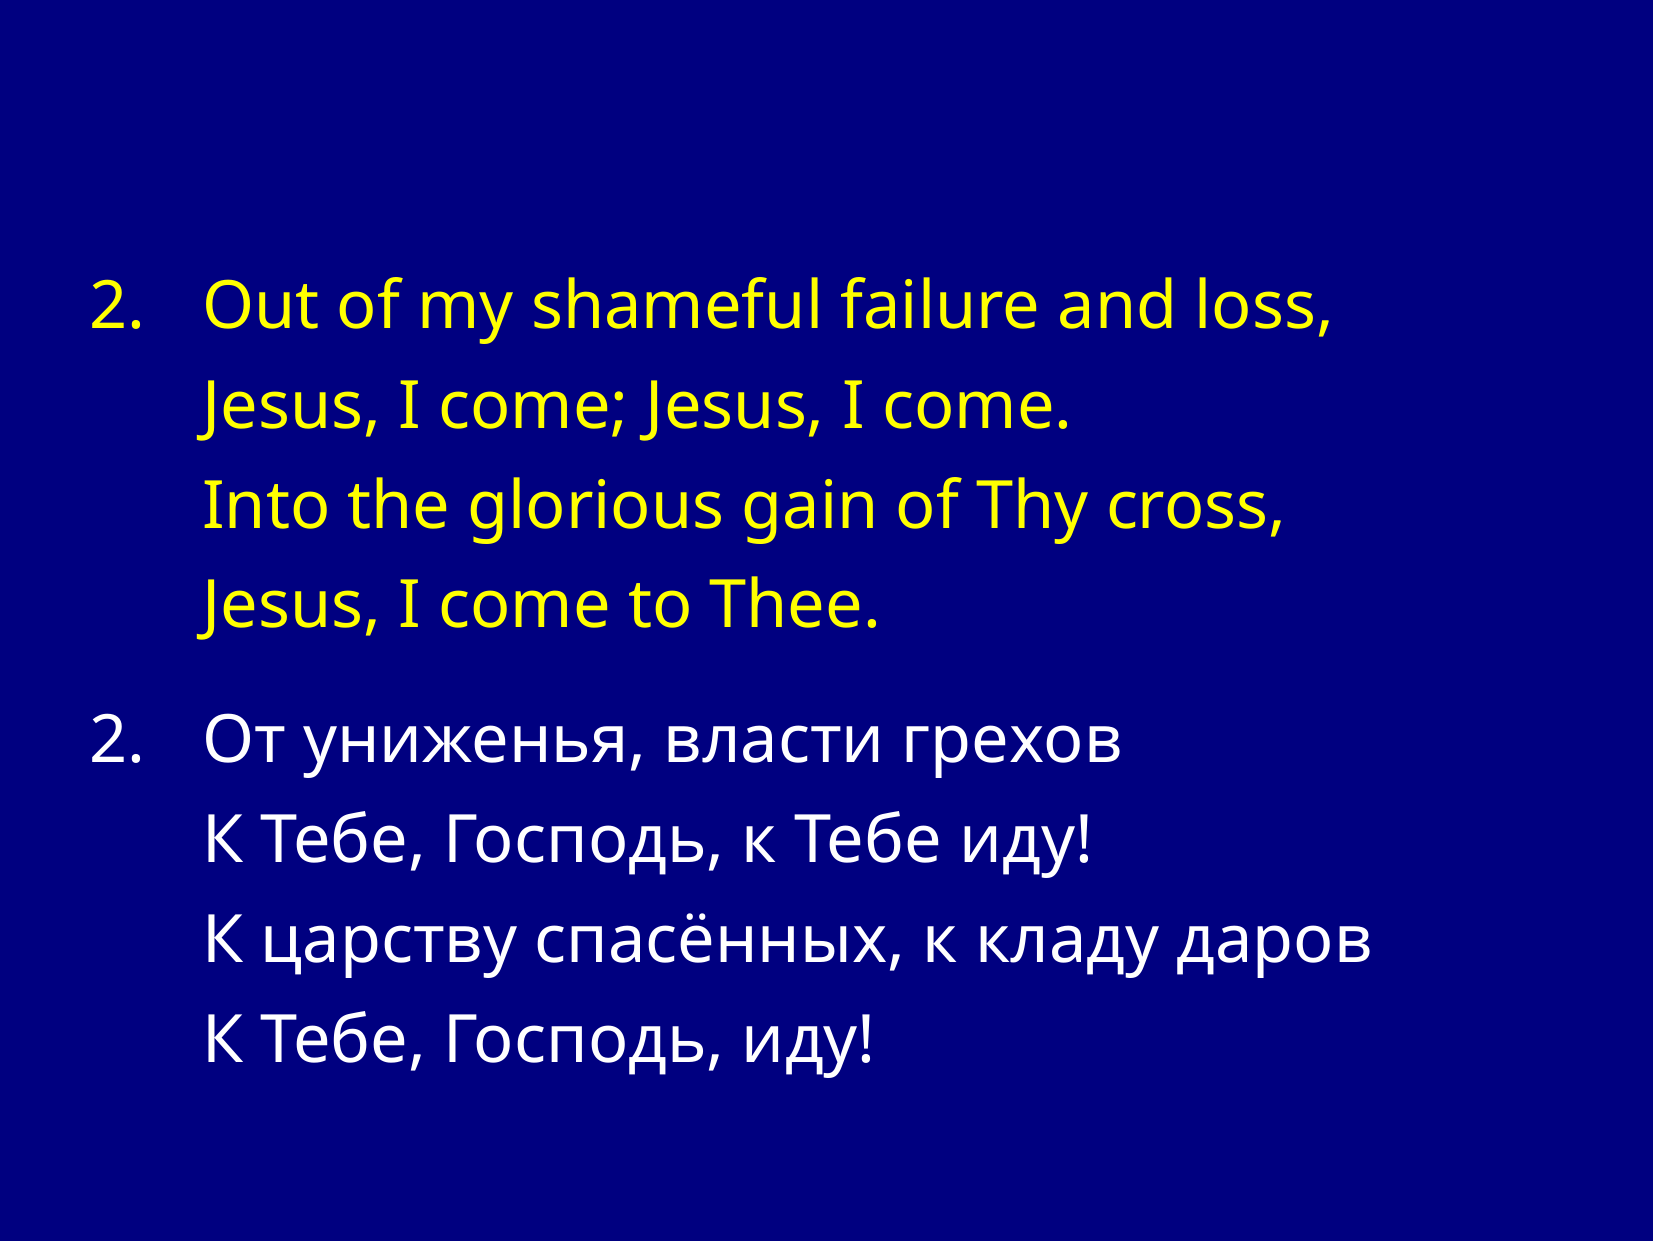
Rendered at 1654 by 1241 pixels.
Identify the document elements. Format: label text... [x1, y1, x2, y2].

text_box 2. От униженья, власти грехов К Тебе, Господь, к Тебе иду! К царству спасённых, к кладу даров К Тебе, Господь, иду! [75, 675, 1576, 1163]
text_box 2. Out of my shameful failure and loss, Jesus, I come; Jesus, I come. Into the glorious gain of Thy cross, Jesus, I come to Thee. [75, 150, 1576, 638]
